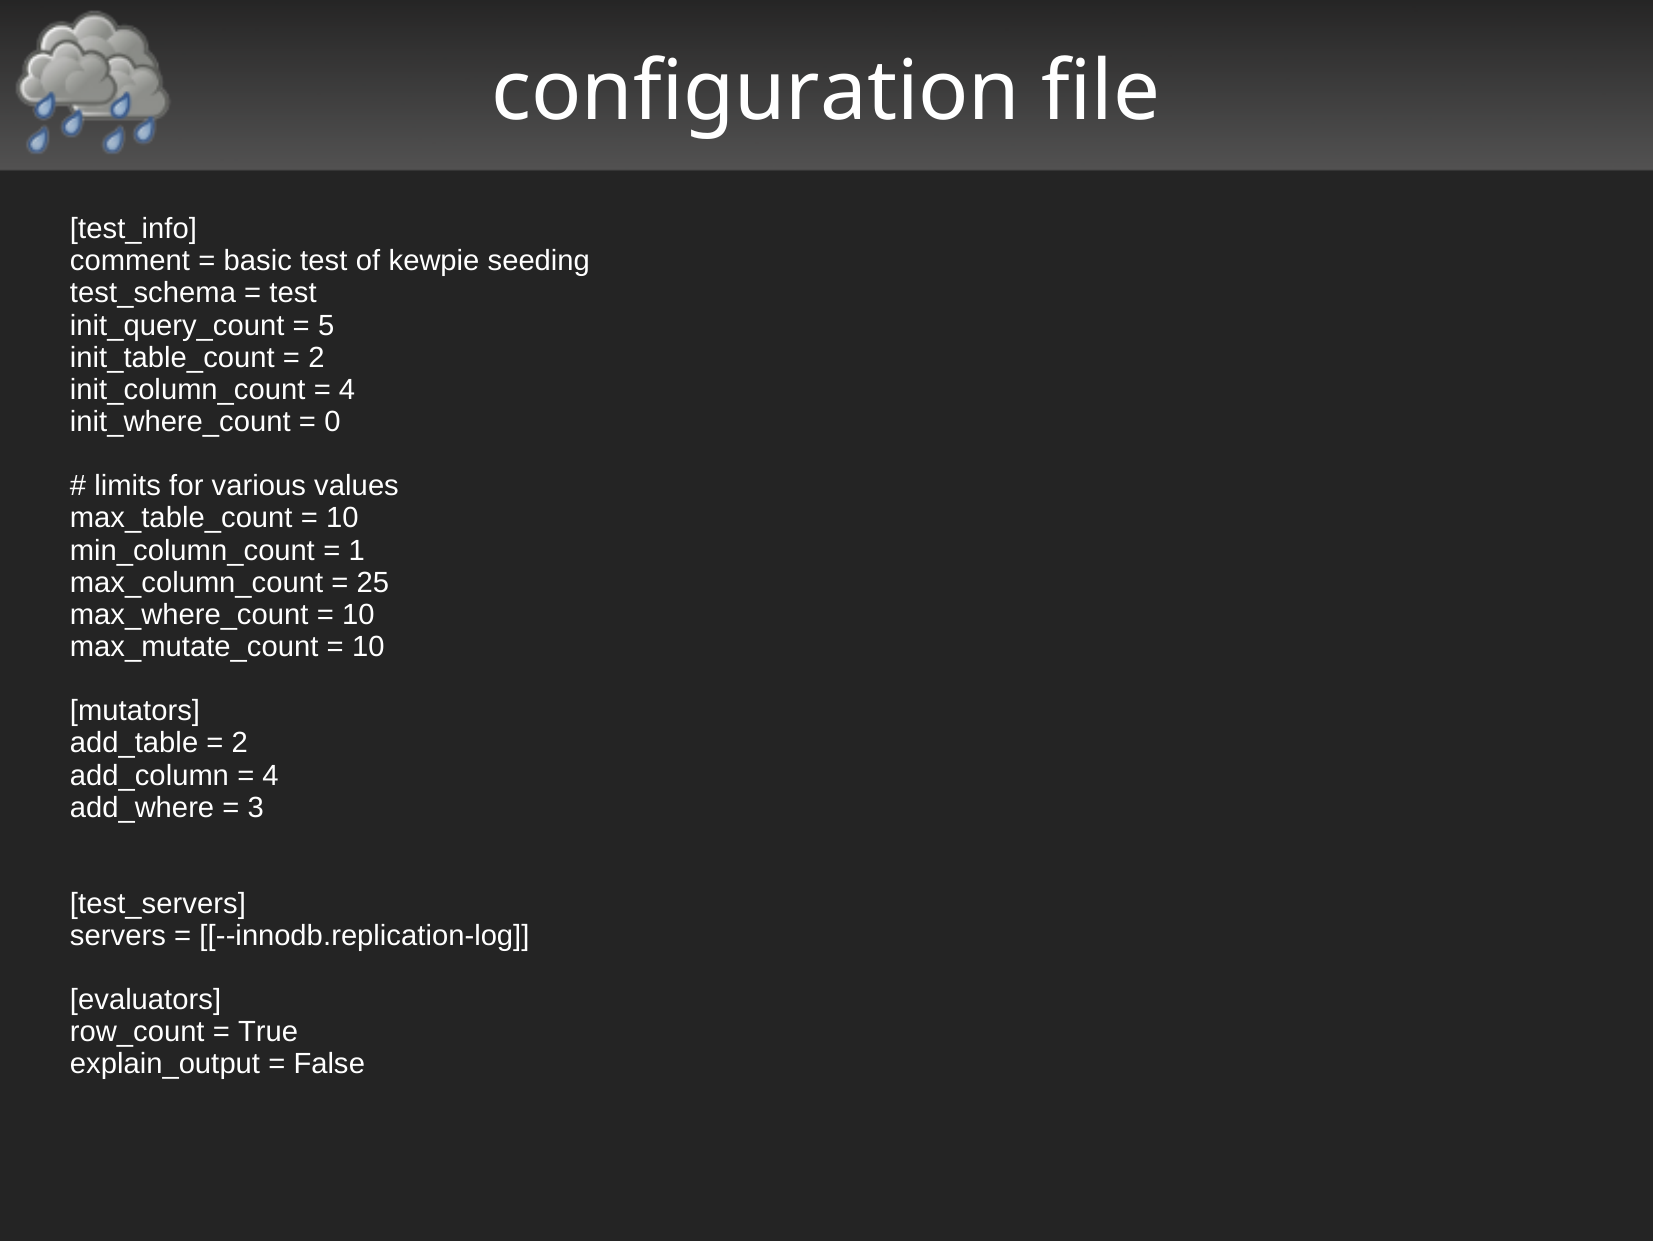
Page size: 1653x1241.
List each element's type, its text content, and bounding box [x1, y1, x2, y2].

text_box [test_info] comment = basic test of kewpie seeding test_schema = test init_query_count = 5 init_table_count = 2 init_column_count = 4 init_where_count = 0 # limits for various values max_table_count = 10 min_column_count = 1 max_column_count = 25 max_where_count = 10 max_mutate_count = 10 [mutators] add_table = 2 add_column = 4 add_where = 3 [test_servers] servers = [[--innodb.replication-log]] [evaluators] row_count = True explain_output = False [55, 205, 1576, 1201]
picture [0, 0, 1653, 1241]
title configuration file [82, 37, 1570, 138]
